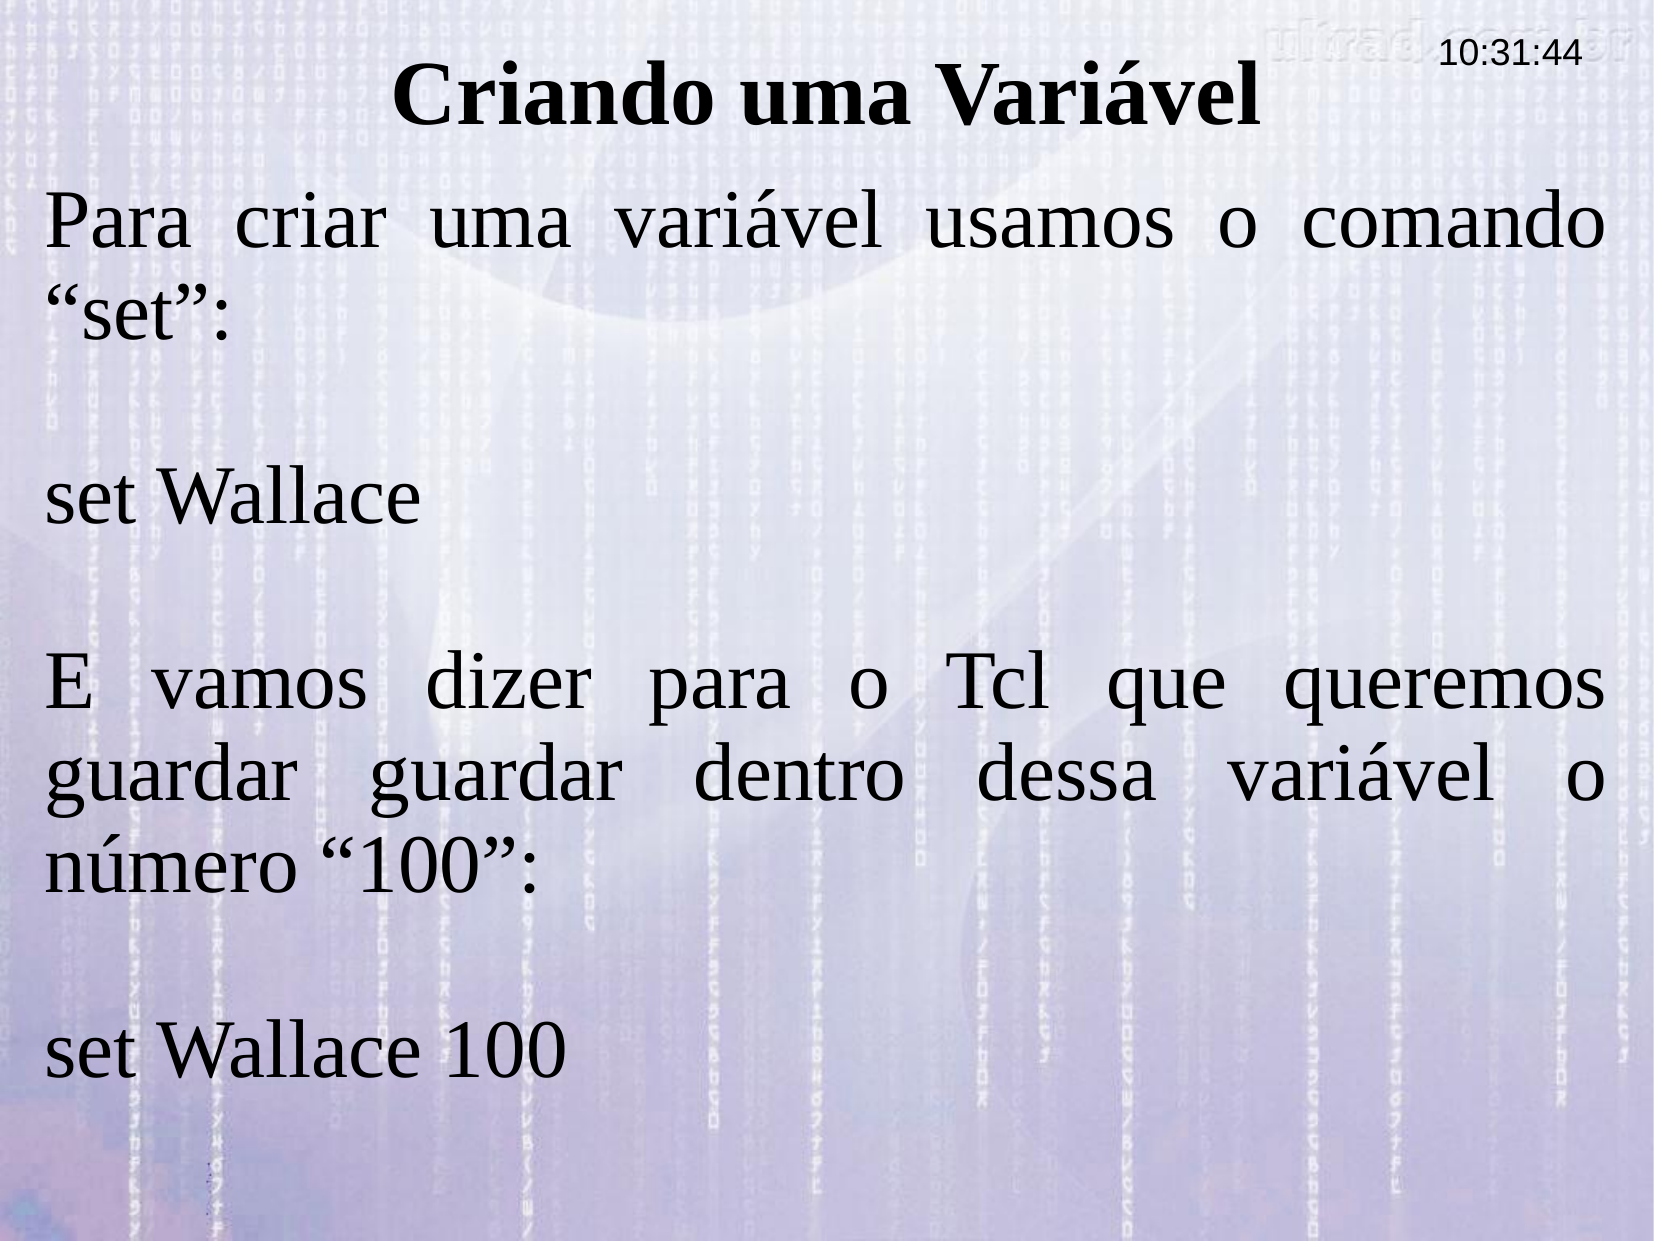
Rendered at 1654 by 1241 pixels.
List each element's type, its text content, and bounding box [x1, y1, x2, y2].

picture [0, 0, 1654, 1241]
text_box Para criar uma variável usamos o comando “set”: set Wallace E vamos dizer para o Tcl que queremos guardar guardar dentro dessa variável o número “100”: set Wallace 100 [29, 171, 1625, 1186]
text_box 11:21:03 [1423, 23, 1631, 94]
text_box Criando uma Variável [29, 35, 1625, 171]
